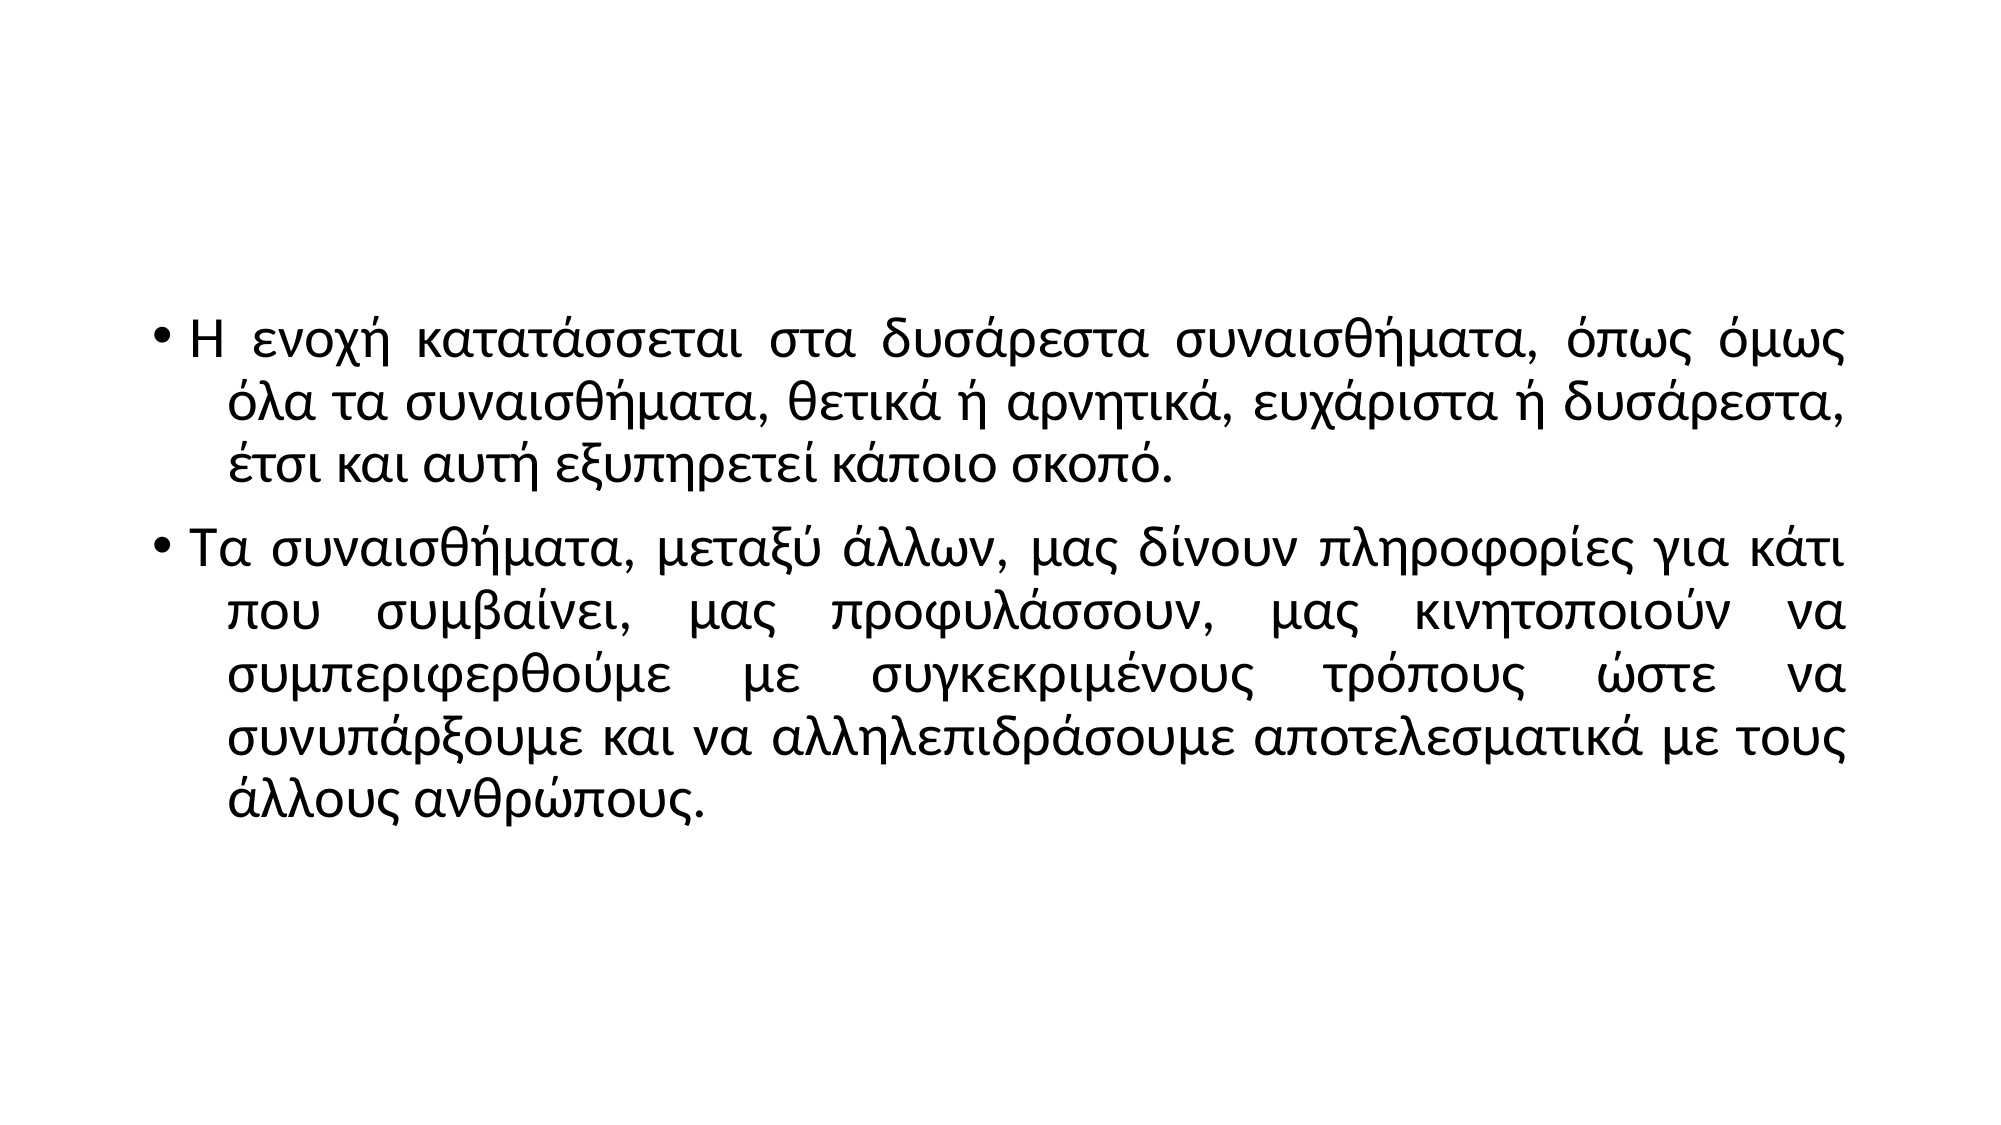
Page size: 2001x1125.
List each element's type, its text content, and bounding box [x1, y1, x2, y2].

list Η ενοχή κατατάσσεται στα δυσάρεστα συναισθήματα, όπως όμως όλα τα συναισθήματα, θετικά ή αρνητικά, ευχάριστα ή δυσάρεστα, έτσι και αυτή εξυπηρετεί κάποιο σκοπό. Τα συναισθήματα, μεταξύ άλλων, μας δίνουν πληροφορίες για κάτι που συμβαίνει, μας προφυλάσσουν, μας κινητοποιούν να συμπεριφερθούμε με συγκεκριμένους τρόπους ώστε να συνυπάρξουμε και να αλληλεπιδράσουμε αποτελεσματικά με τους άλλους ανθρώπους. [137, 299, 1863, 1014]
